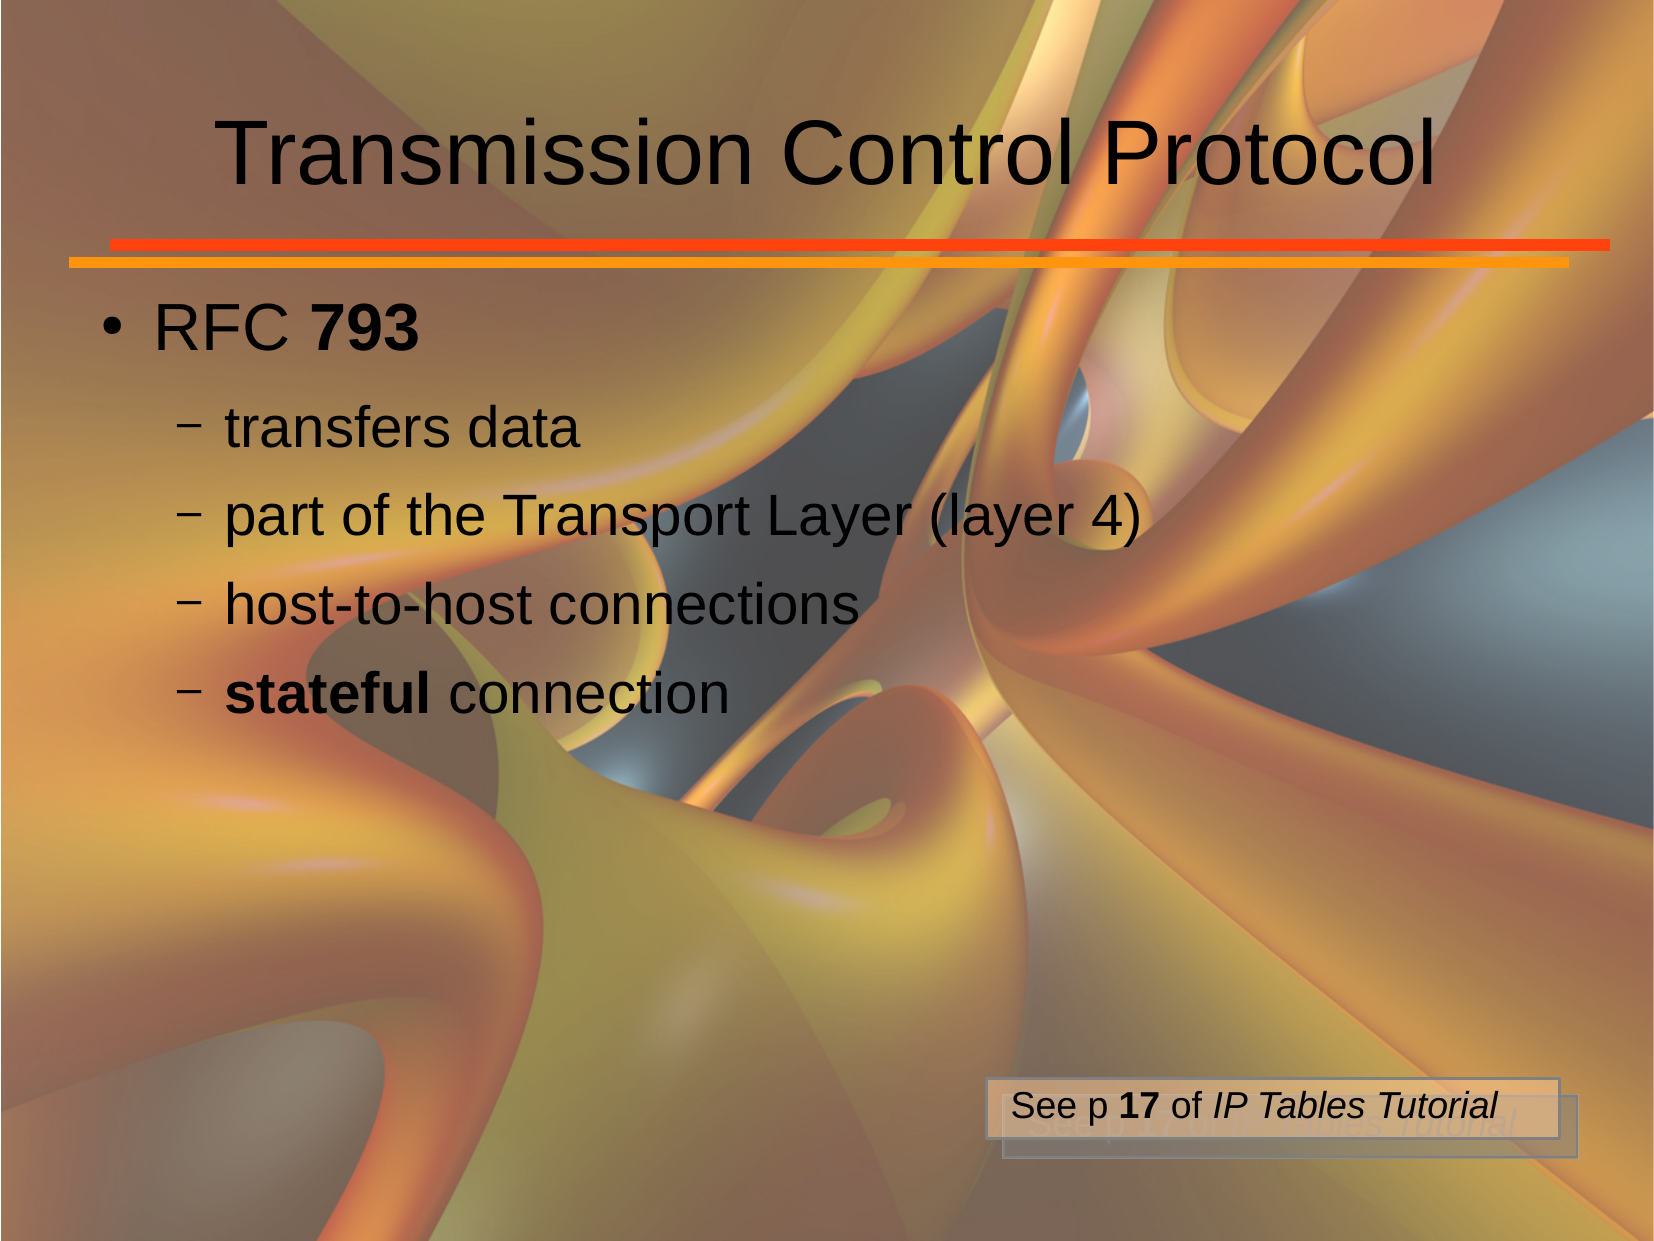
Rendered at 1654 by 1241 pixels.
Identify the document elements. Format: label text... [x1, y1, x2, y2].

text_box See p 17 of IP Tables Tutorial [986, 1078, 1560, 1139]
list RFC 793 transfers data part of the Transport Layer (layer 4) host-to-host connections stateful connection [82, 290, 1571, 1109]
title Transmission Control Protocol [82, 56, 1571, 250]
